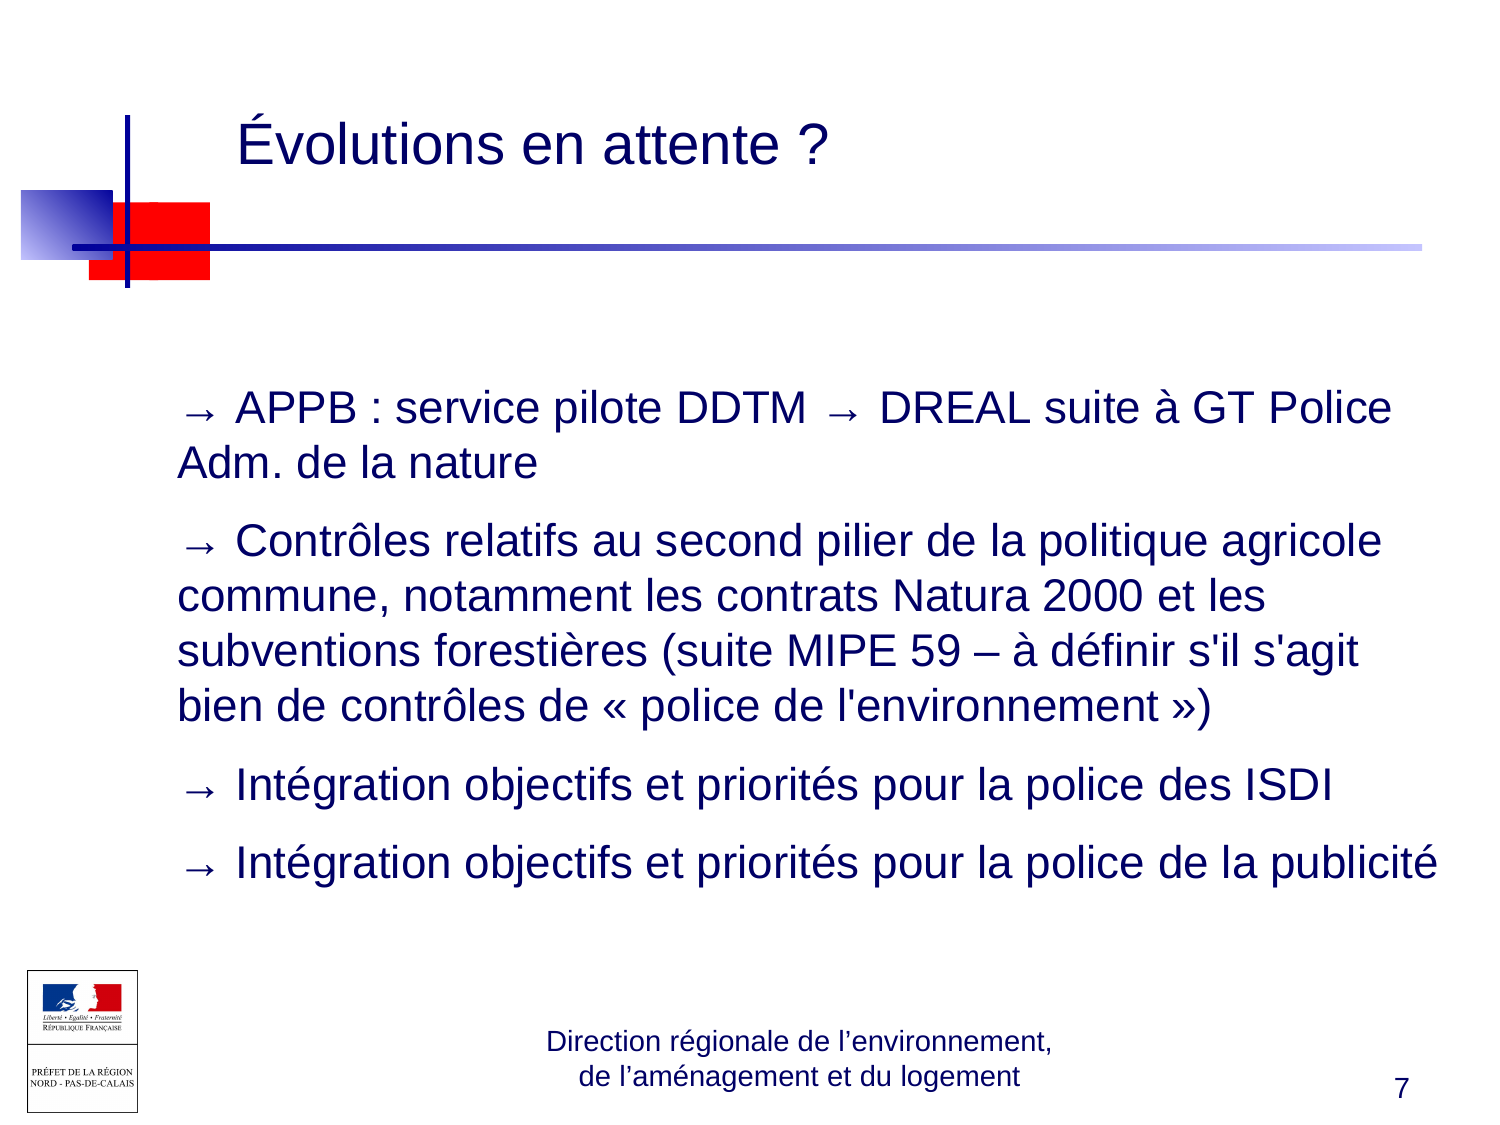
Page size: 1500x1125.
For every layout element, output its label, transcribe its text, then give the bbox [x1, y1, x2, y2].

picture [27, 970, 138, 1113]
title Évolutions en attente ? [236, 89, 1447, 193]
list → APPB : service pilote DDTM → DREAL suite à GT Police Adm. de la nature → Contrôles relatifs au second pilier de la politique agricole commune, notamment les contrats Natura 2000 et les subventions forestières (suite MIPE 59 – à définir s'il s'agit bien de contrôles de « police de l'environnement ») → Intégration objectifs et priorités pour la police des ISDI → Intégration objectifs et priorités pour la police de la publicité [177, 299, 1447, 1125]
